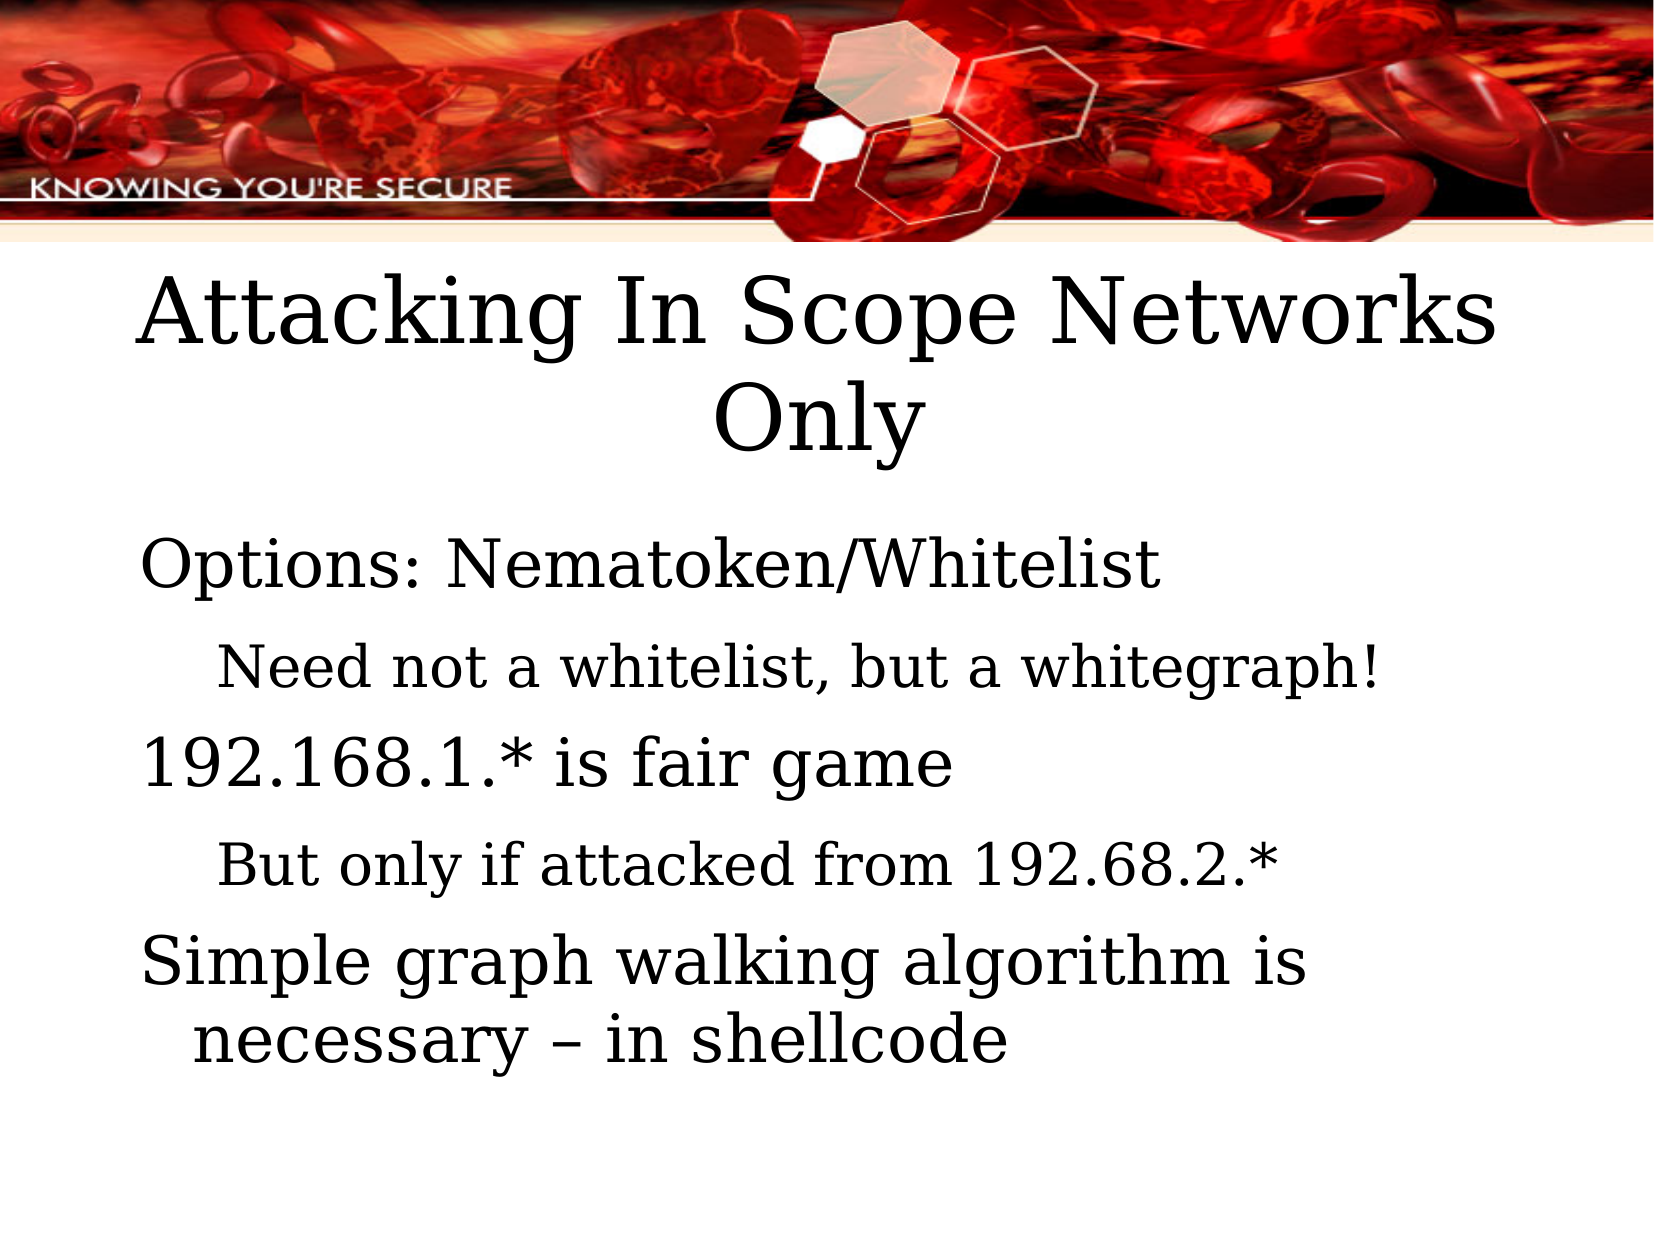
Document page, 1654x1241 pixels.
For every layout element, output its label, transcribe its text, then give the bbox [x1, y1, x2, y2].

picture [0, 0, 1654, 242]
list Options: Nematoken/Whitelist Need not a whitelist, but a whitegraph! 192.168.1.* is fair game But only if attacked from 192.68.2.* Simple graph walking algorithm is necessary – in shellcode [121, 525, 1534, 1092]
title Attacking In Scope Networks Only [113, 258, 1526, 473]
